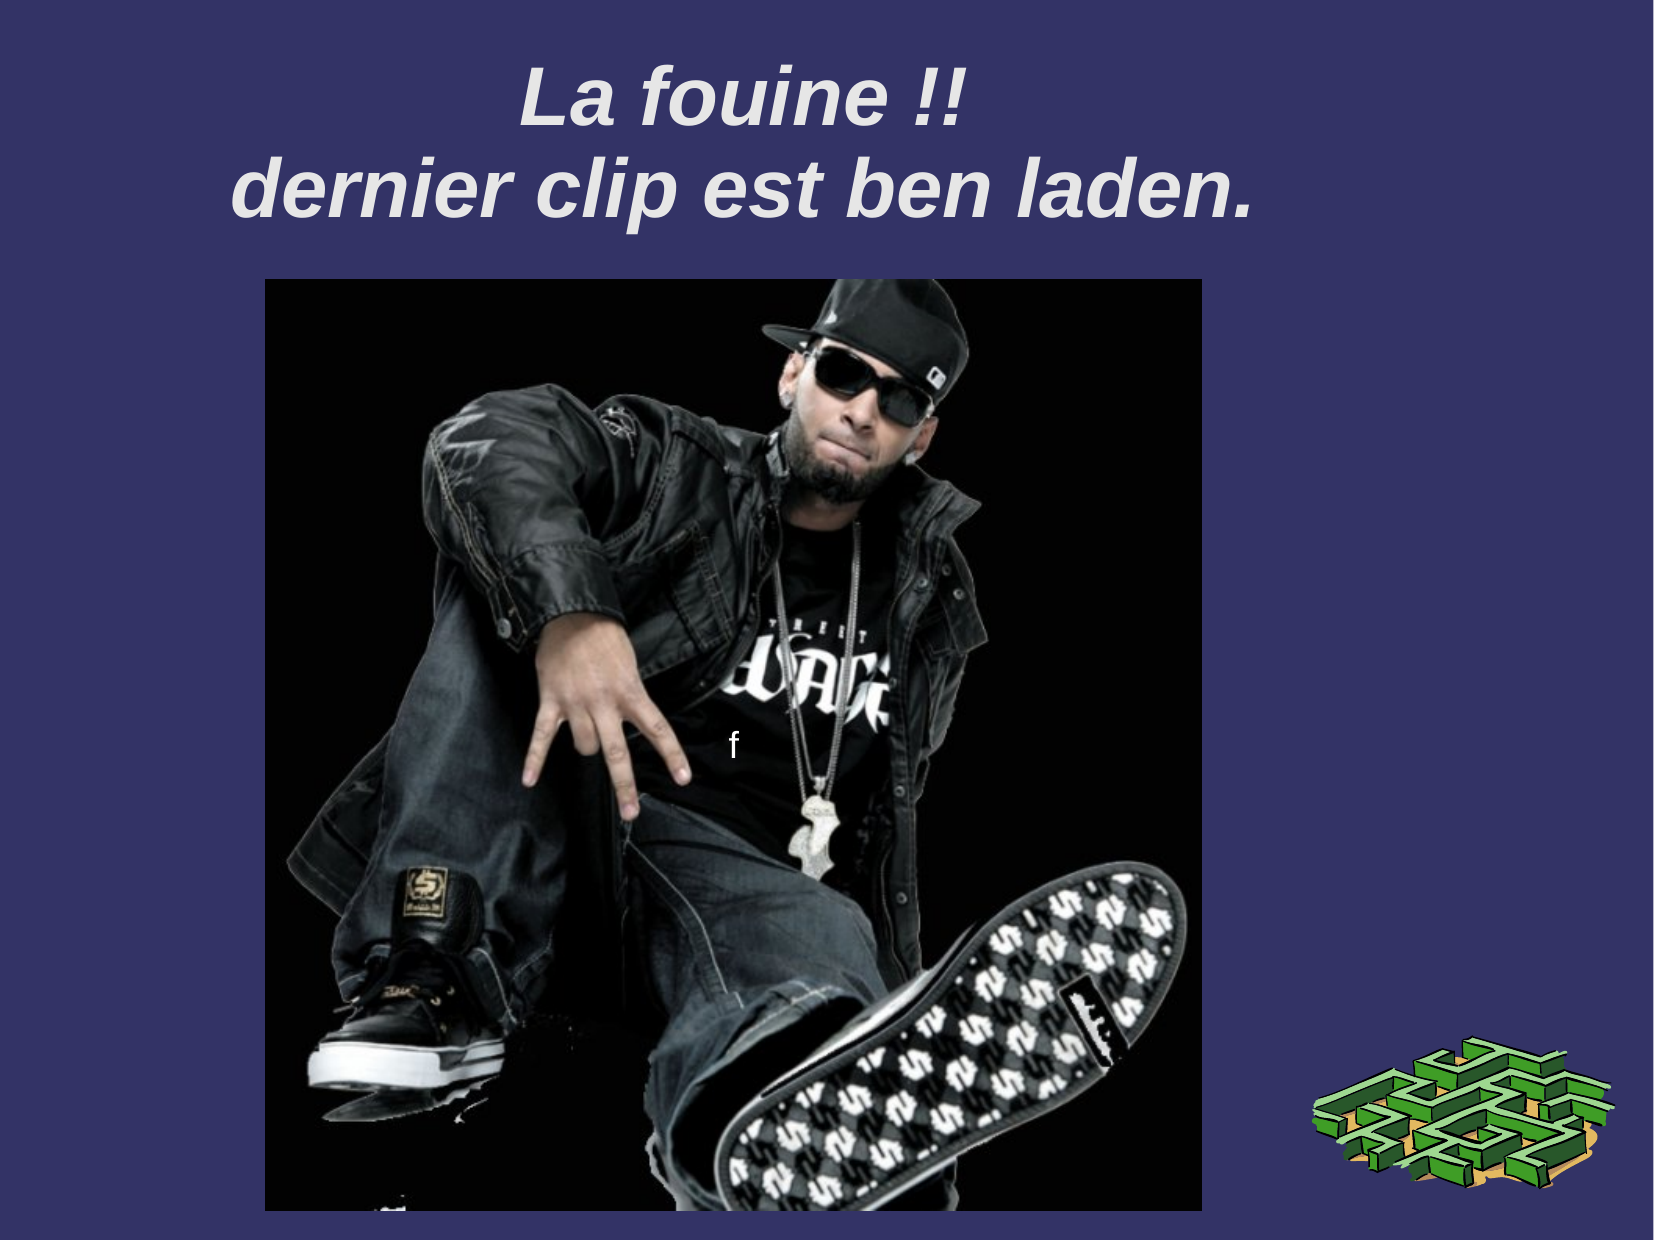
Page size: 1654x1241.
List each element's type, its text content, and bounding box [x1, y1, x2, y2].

picture [265, 279, 1202, 1211]
title La fouine !! dernier clip est ben laden. [0, 0, 1489, 236]
